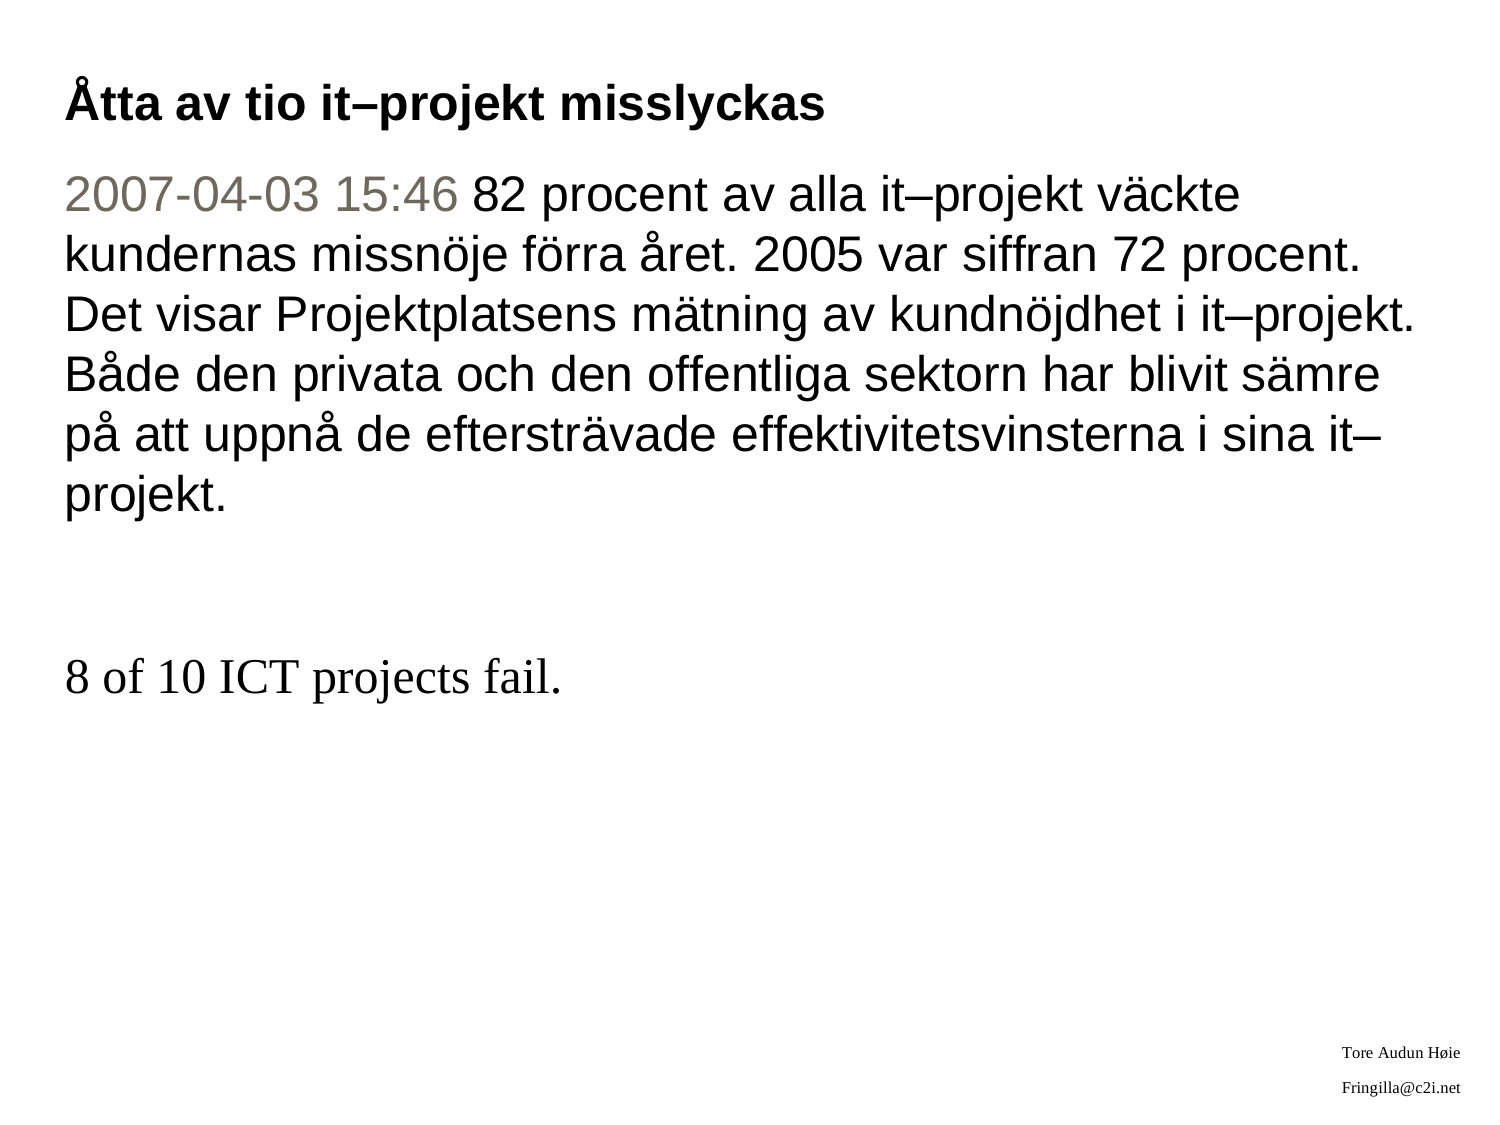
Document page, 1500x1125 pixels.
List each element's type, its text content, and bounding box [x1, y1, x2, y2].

text_box Åtta av tio it–projekt misslyckas 2007-04-03 15:46 82 procent av alla it–projekt väckte kundernas missnöje förra året. 2005 var siffran 72 procent. Det visar Projektplatsens mätning av kundnöjdhet i it–projekt. Både den privata och den offentliga sektorn har blivit sämre på att uppnå de eftersträvade effektivitetsvinsterna i sina it–projekt. 8 of 10 ICT projects fail. [50, 62, 1451, 712]
text_box Tore Audun Høie Fringilla@c2i.net [1327, 1034, 1500, 1106]
